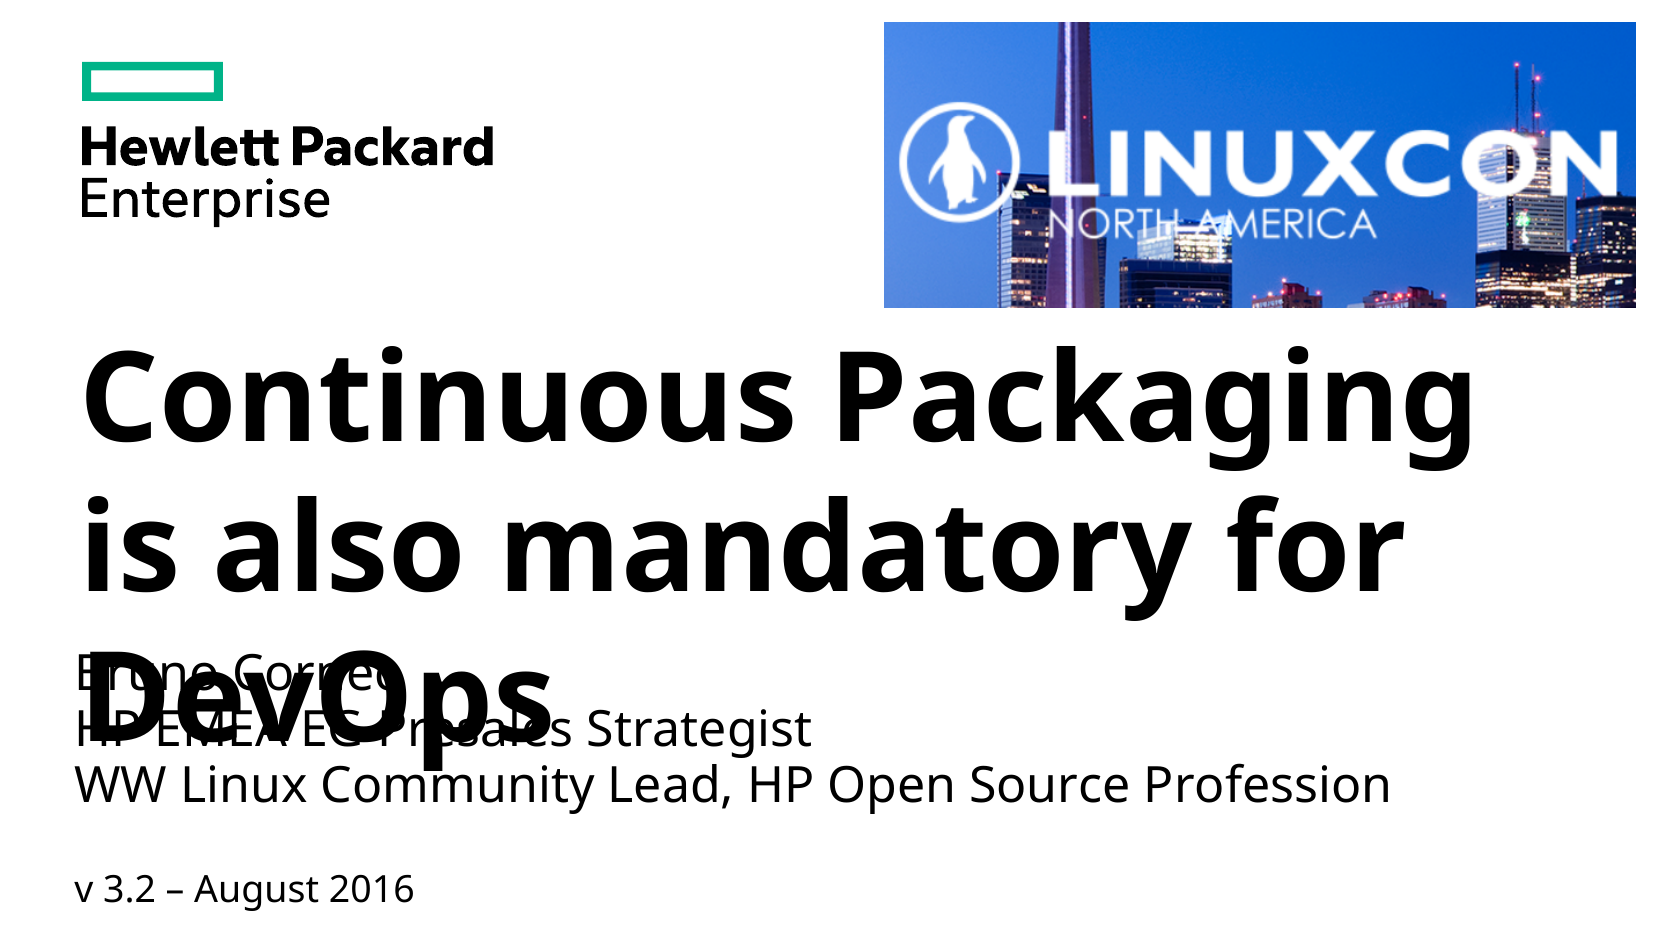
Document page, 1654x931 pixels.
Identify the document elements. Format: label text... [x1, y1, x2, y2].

picture [884, 22, 1636, 308]
title Continuous Packaging is also mandatory for DevOps [65, 308, 1628, 833]
